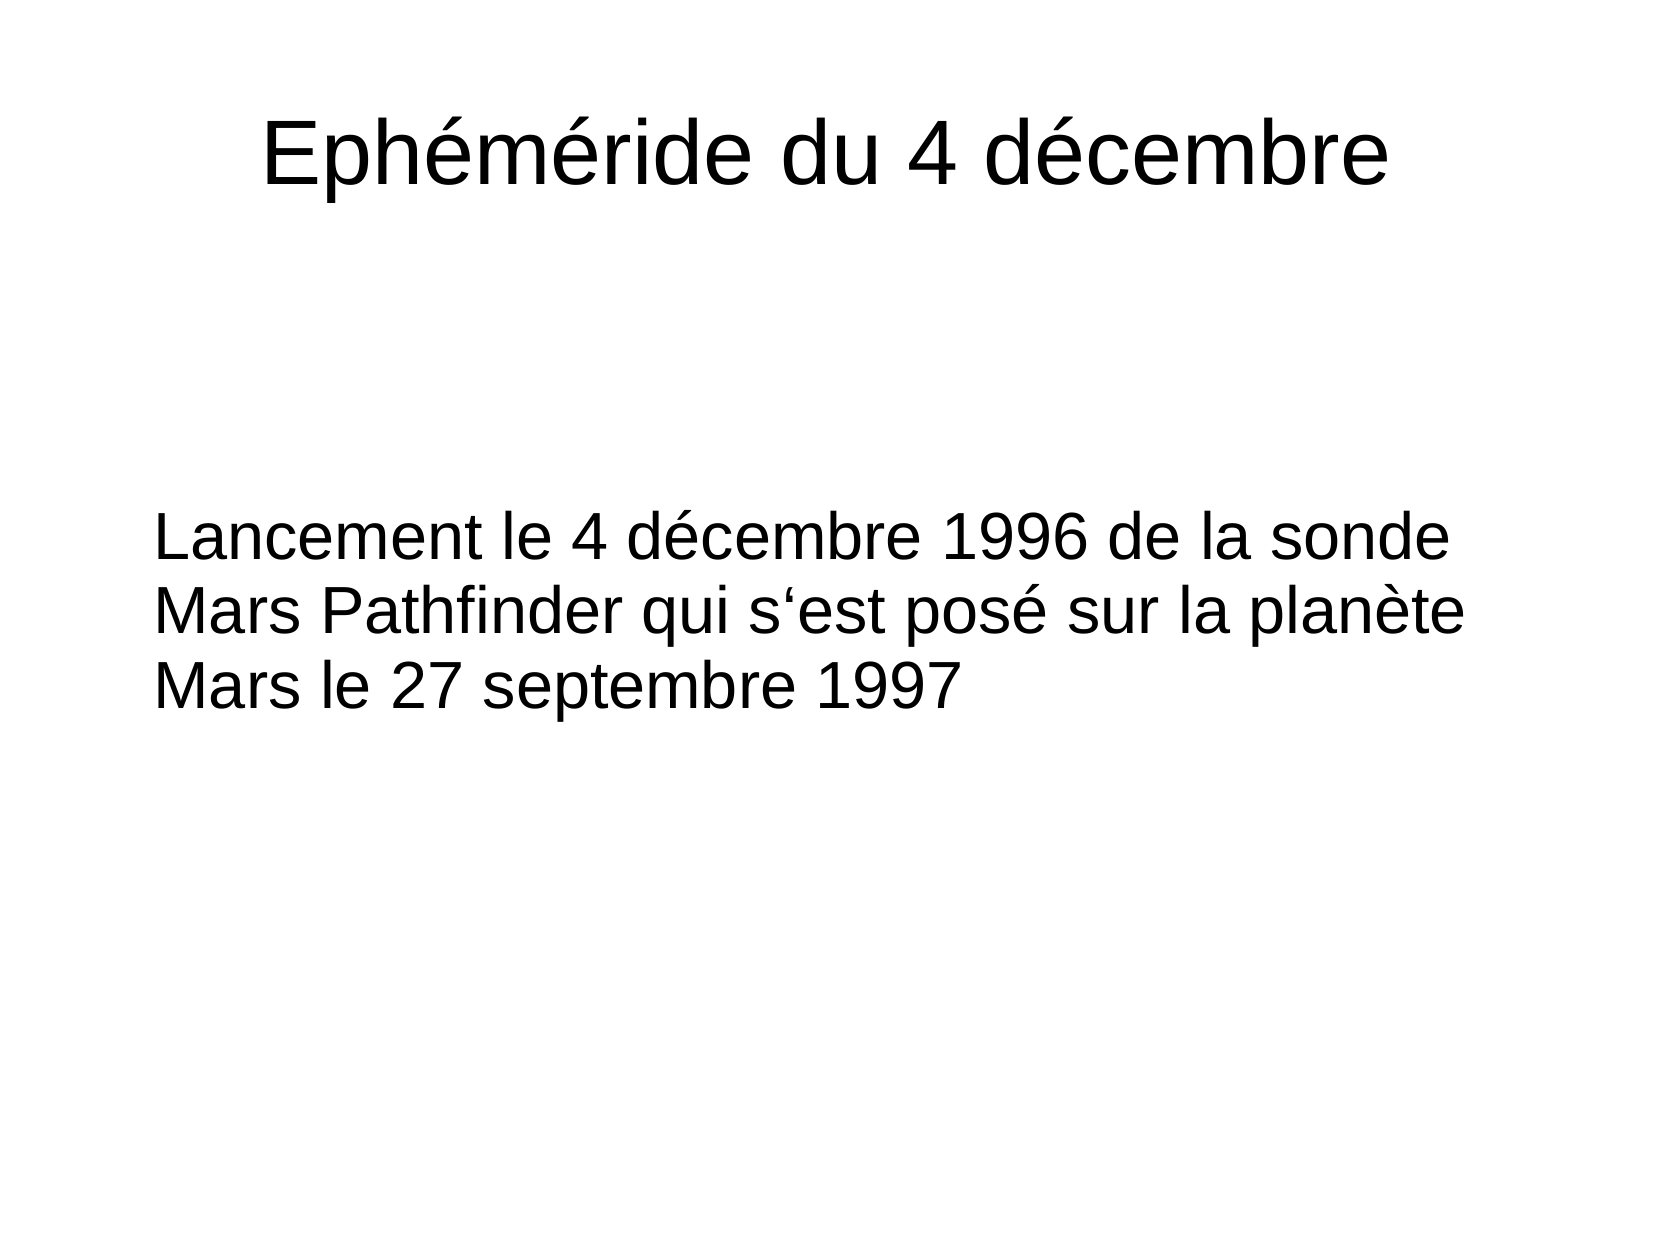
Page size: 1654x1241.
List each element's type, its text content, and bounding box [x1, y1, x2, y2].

list Lancement le 4 décembre 1996 de la sonde Mars Pathfinder qui s‘est posé sur la planète Mars le 27 septembre 1997 [82, 290, 1571, 1109]
title Ephéméride du 4 décembre [82, 49, 1571, 257]
